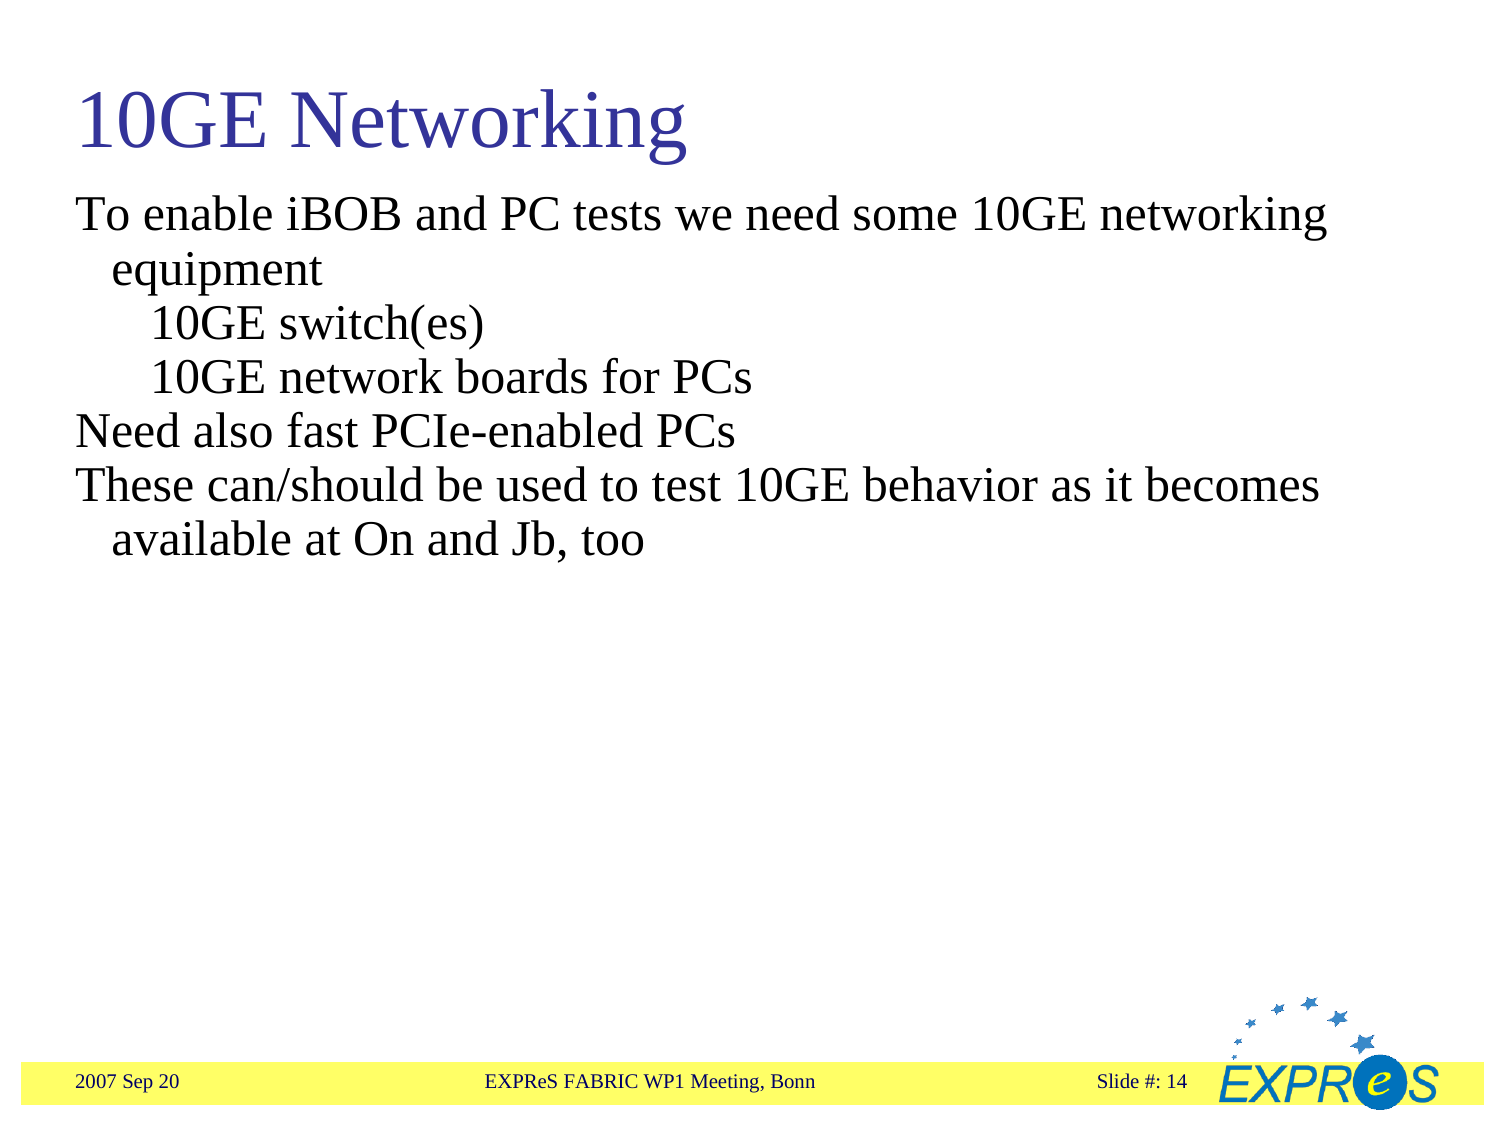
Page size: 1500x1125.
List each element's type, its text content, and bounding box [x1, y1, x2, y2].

picture [21, 993, 1500, 1113]
title 10GE Networking [75, 70, 1425, 172]
list To enable iBOB and PC tests we need some 10GE networking equipment 10GE switch(es) 10GE network boards for PCs Need also fast PCIe-enabled PCs These can/should be used to test 10GE behavior as it becomes available at On and Jb, too [75, 187, 1425, 1038]
